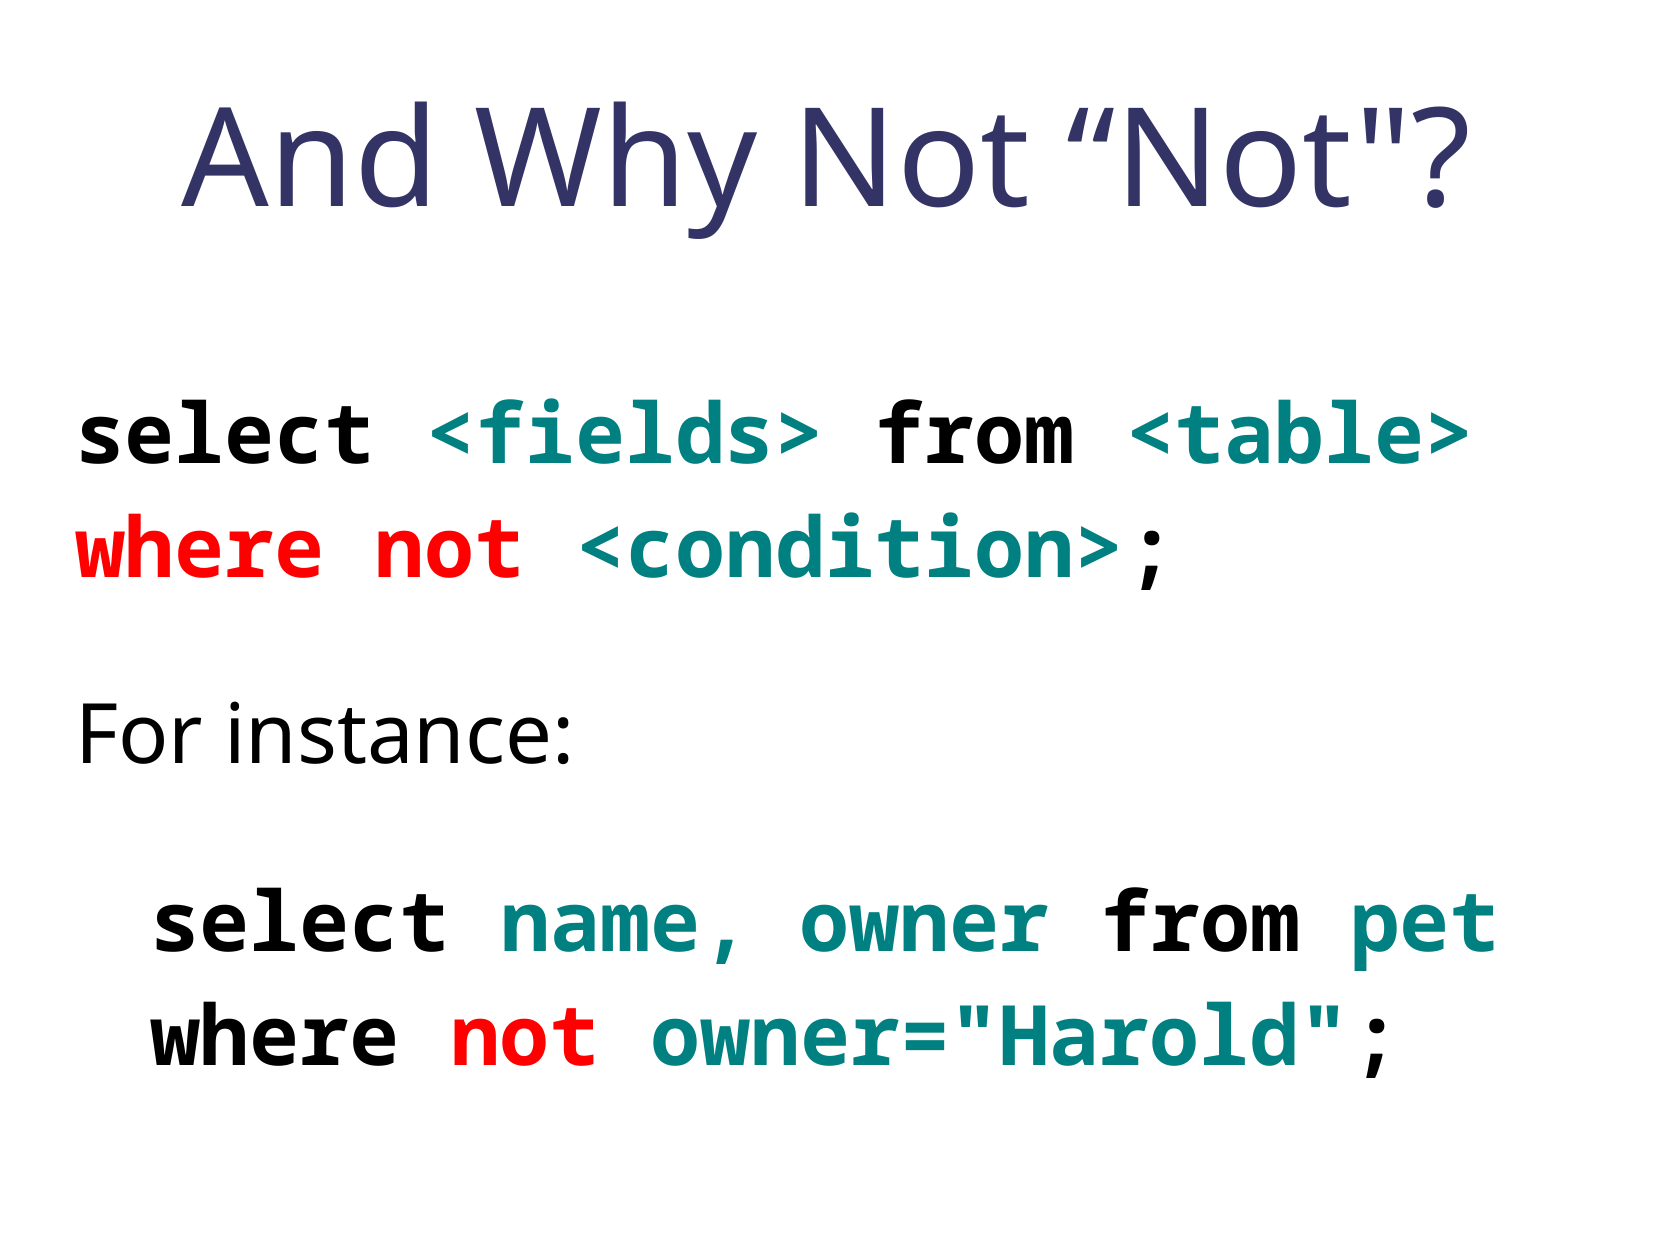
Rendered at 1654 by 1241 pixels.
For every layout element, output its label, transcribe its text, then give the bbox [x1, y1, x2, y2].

subtitle select <fields> from <table> where not <condition>; [75, 375, 1560, 568]
text_box For instance: [75, 675, 1654, 865]
title And Why Not “Not"? [82, 56, 1571, 250]
text_box select name, owner from pet where not owner="Harold"; [150, 865, 1560, 1055]
